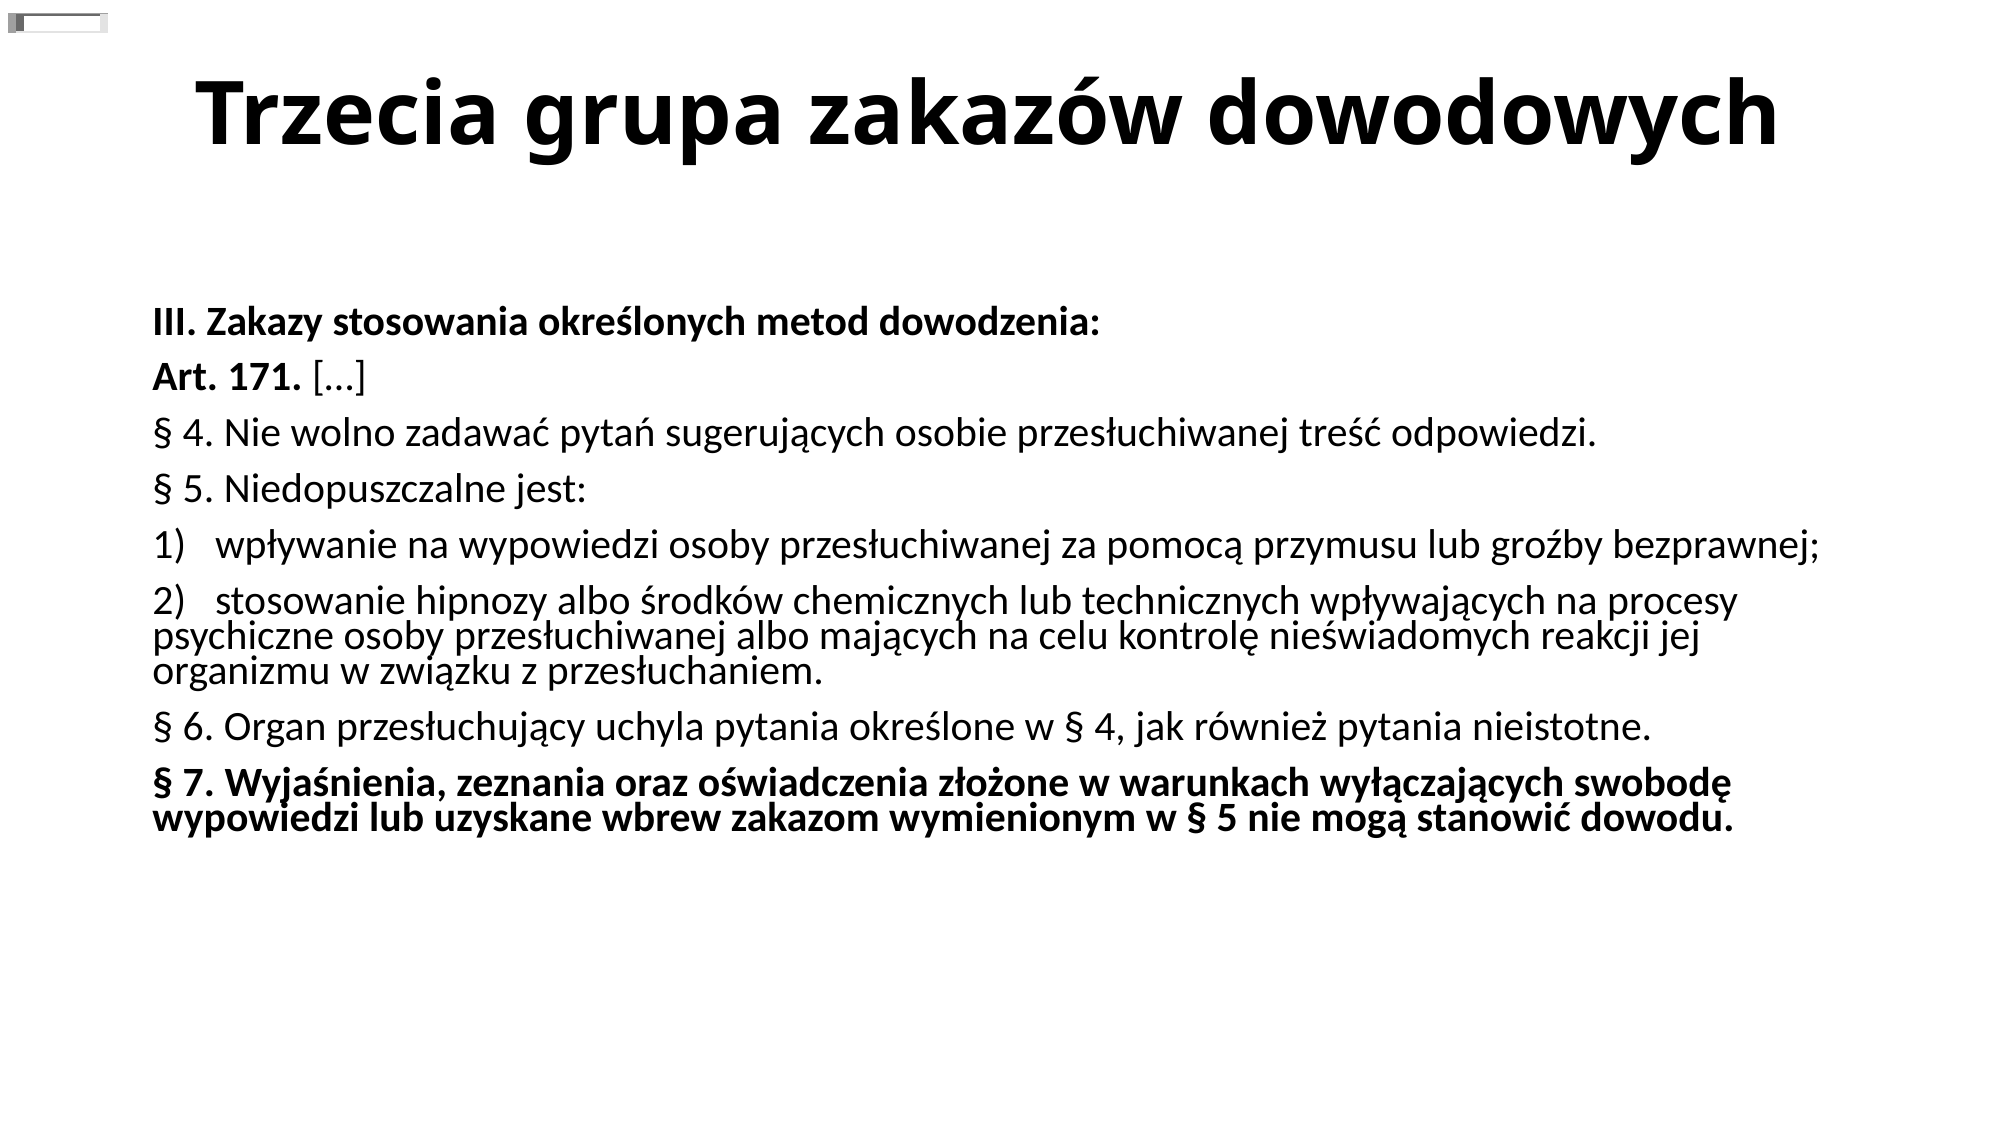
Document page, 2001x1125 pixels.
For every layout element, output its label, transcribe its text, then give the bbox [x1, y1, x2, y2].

list III. Zakazy stosowania określonych metod dowodzenia: Art. 171. […] § 4. Nie wolno zadawać pytań sugerujących osobie przesłuchiwanej treść odpowiedzi. § 5. Niedopuszczalne jest: 1) wpływanie na wypowiedzi osoby przesłuchiwanej za pomocą przymusu lub groźby bezprawnej; 2) stosowanie hipnozy albo środków chemicznych lub technicznych wpływających na procesy psychiczne osoby przesłuchiwanej albo mających na celu kontrolę nieświadomych reakcji jej organizmu w związku z przesłuchaniem. § 6. Organ przesłuchujący uchyla pytania określone w § 4, jak również pytania nieistotne. § 7. Wyjaśnienia, zeznania oraz oświadczenia złożone w warunkach wyłączających swobodę wypowiedzi lub uzyskane wbrew zakazom wymienionym w § 5 nie mogą stanowić dowodu. [137, 299, 1863, 1014]
title Trzecia grupa zakazów dowodowych [137, 59, 1863, 278]
picture [0, 0, 226, 51]
